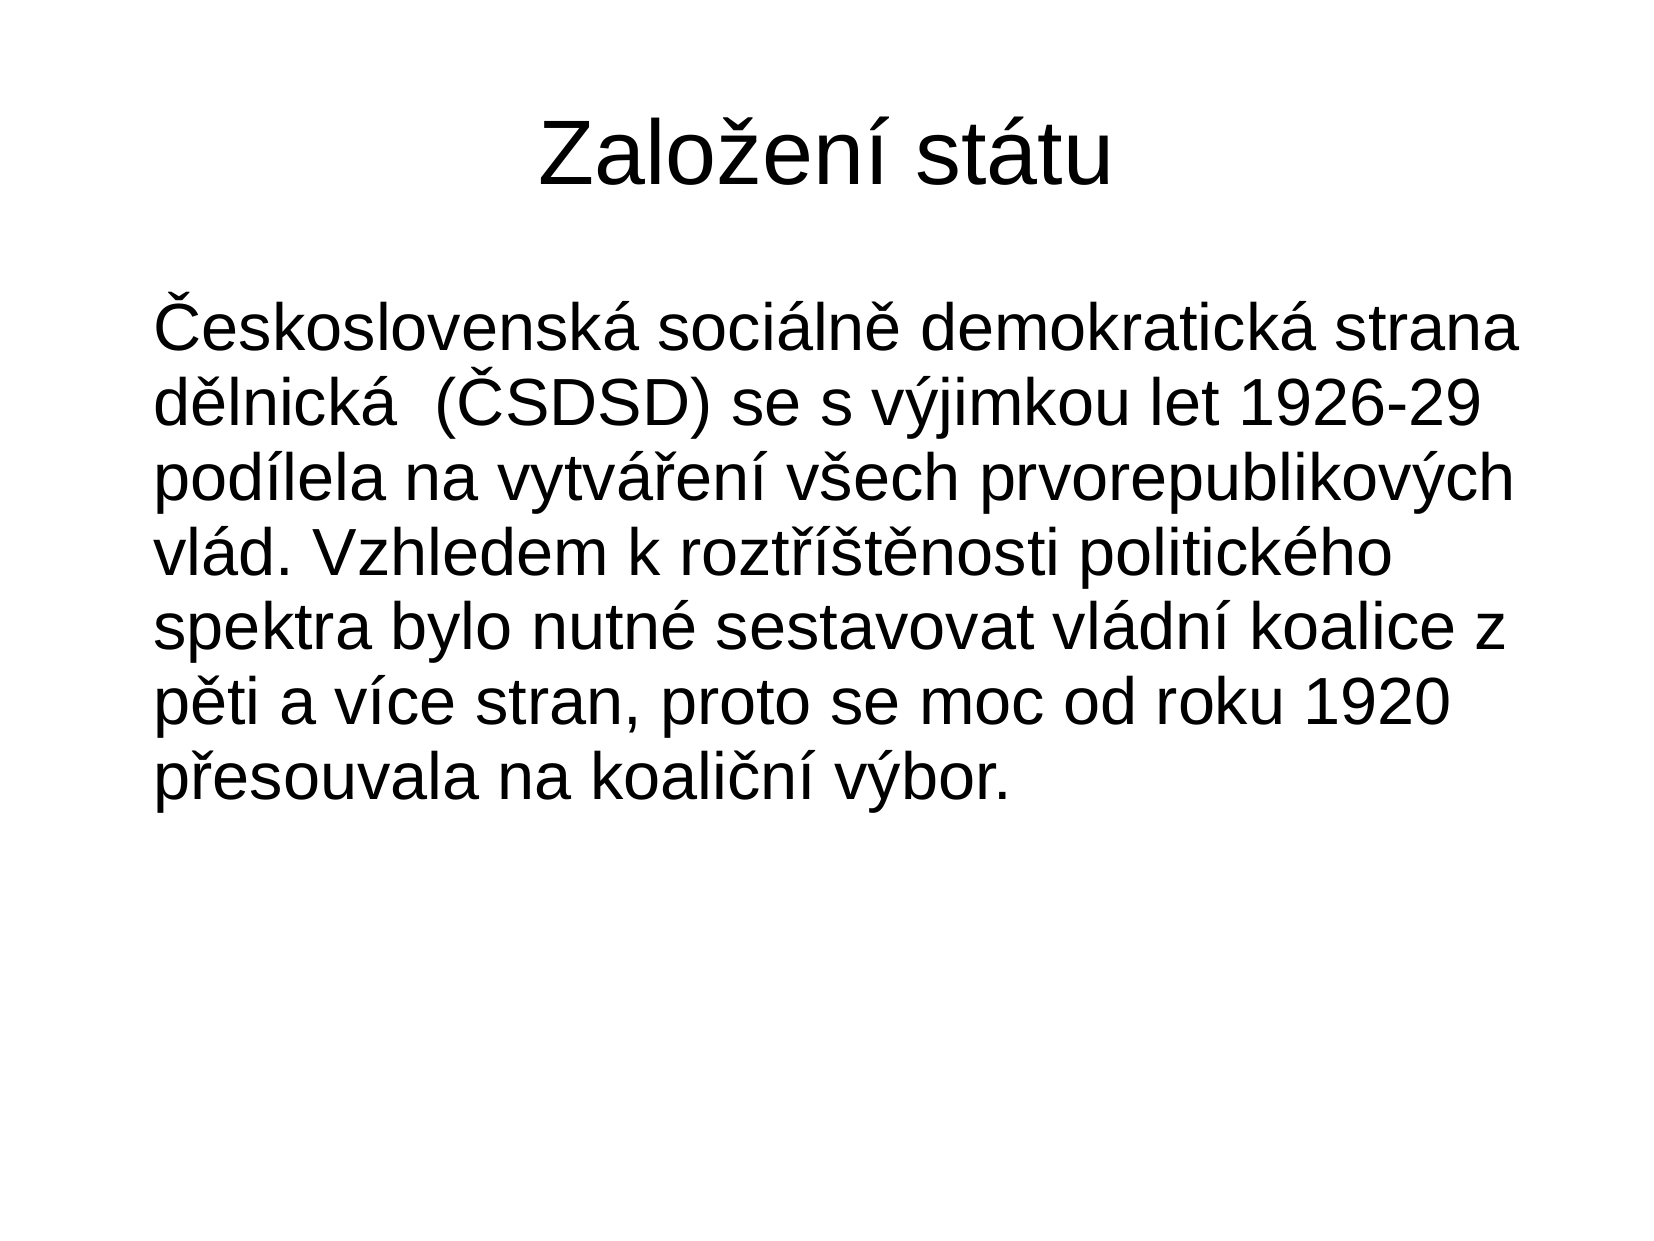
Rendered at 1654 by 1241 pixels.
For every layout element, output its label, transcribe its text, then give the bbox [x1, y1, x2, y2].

list Československá sociálně demokratická strana dělnická (ČSDSD) se s výjimkou let 1926-29 podílela na vytváření všech prvorepublikových vlád. Vzhledem k roztříštěnosti politického spektra bylo nutné sestavovat vládní koalice z pěti a více stran, proto se moc od roku 1920 přesouvala na koaliční výbor. [82, 290, 1571, 1010]
title Založení státu [82, 49, 1571, 257]
